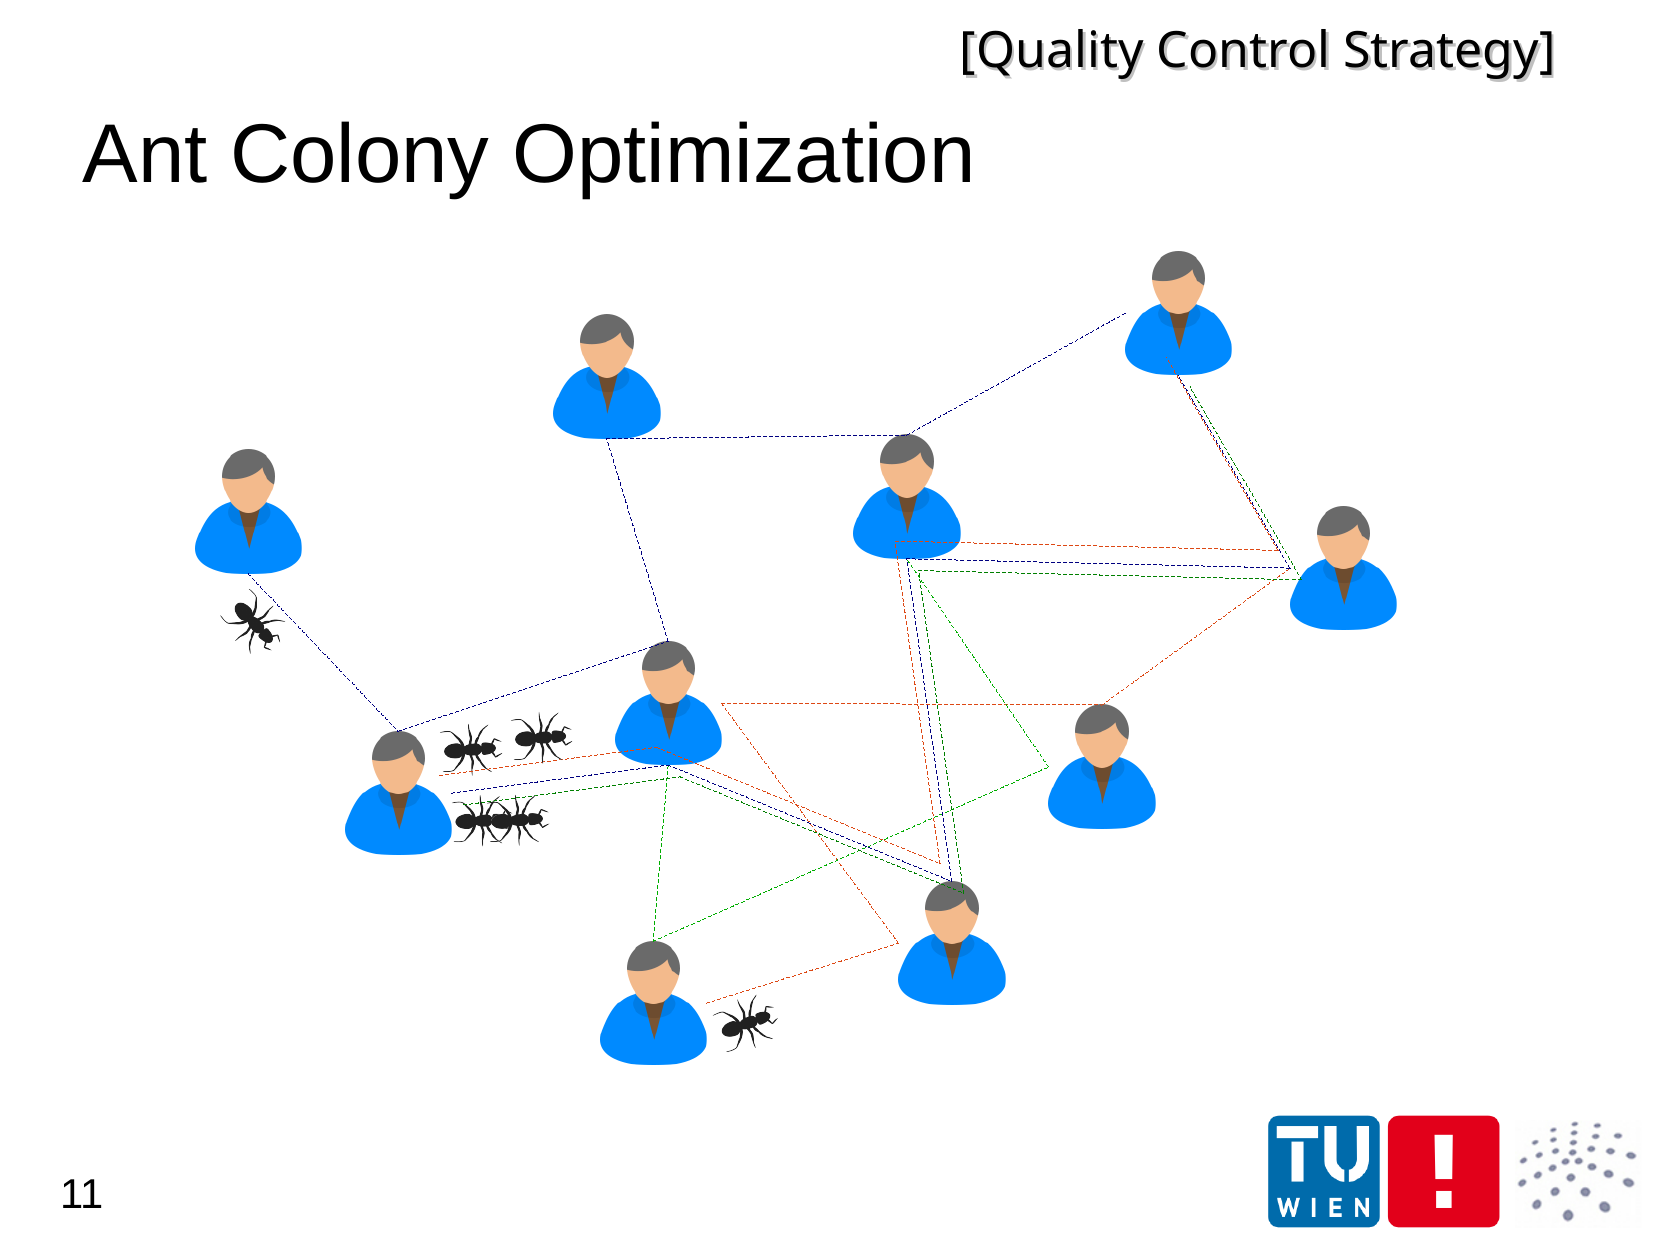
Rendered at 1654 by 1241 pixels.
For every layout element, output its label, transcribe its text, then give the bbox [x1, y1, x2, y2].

text_box [Quality Control Strategy] [945, 6, 1591, 86]
picture [195, 449, 302, 574]
picture [1261, 1110, 1507, 1234]
picture [1290, 506, 1397, 631]
picture [710, 988, 785, 1058]
picture [510, 709, 574, 766]
picture [615, 641, 722, 766]
picture [1515, 1120, 1642, 1228]
picture [1125, 251, 1232, 376]
picture [898, 881, 1006, 1006]
picture [553, 314, 661, 439]
picture [600, 941, 707, 1066]
picture [1048, 704, 1156, 829]
title Ant Colony Optimization [82, 73, 1571, 234]
picture [853, 434, 961, 559]
picture [345, 721, 551, 856]
picture [215, 584, 295, 664]
